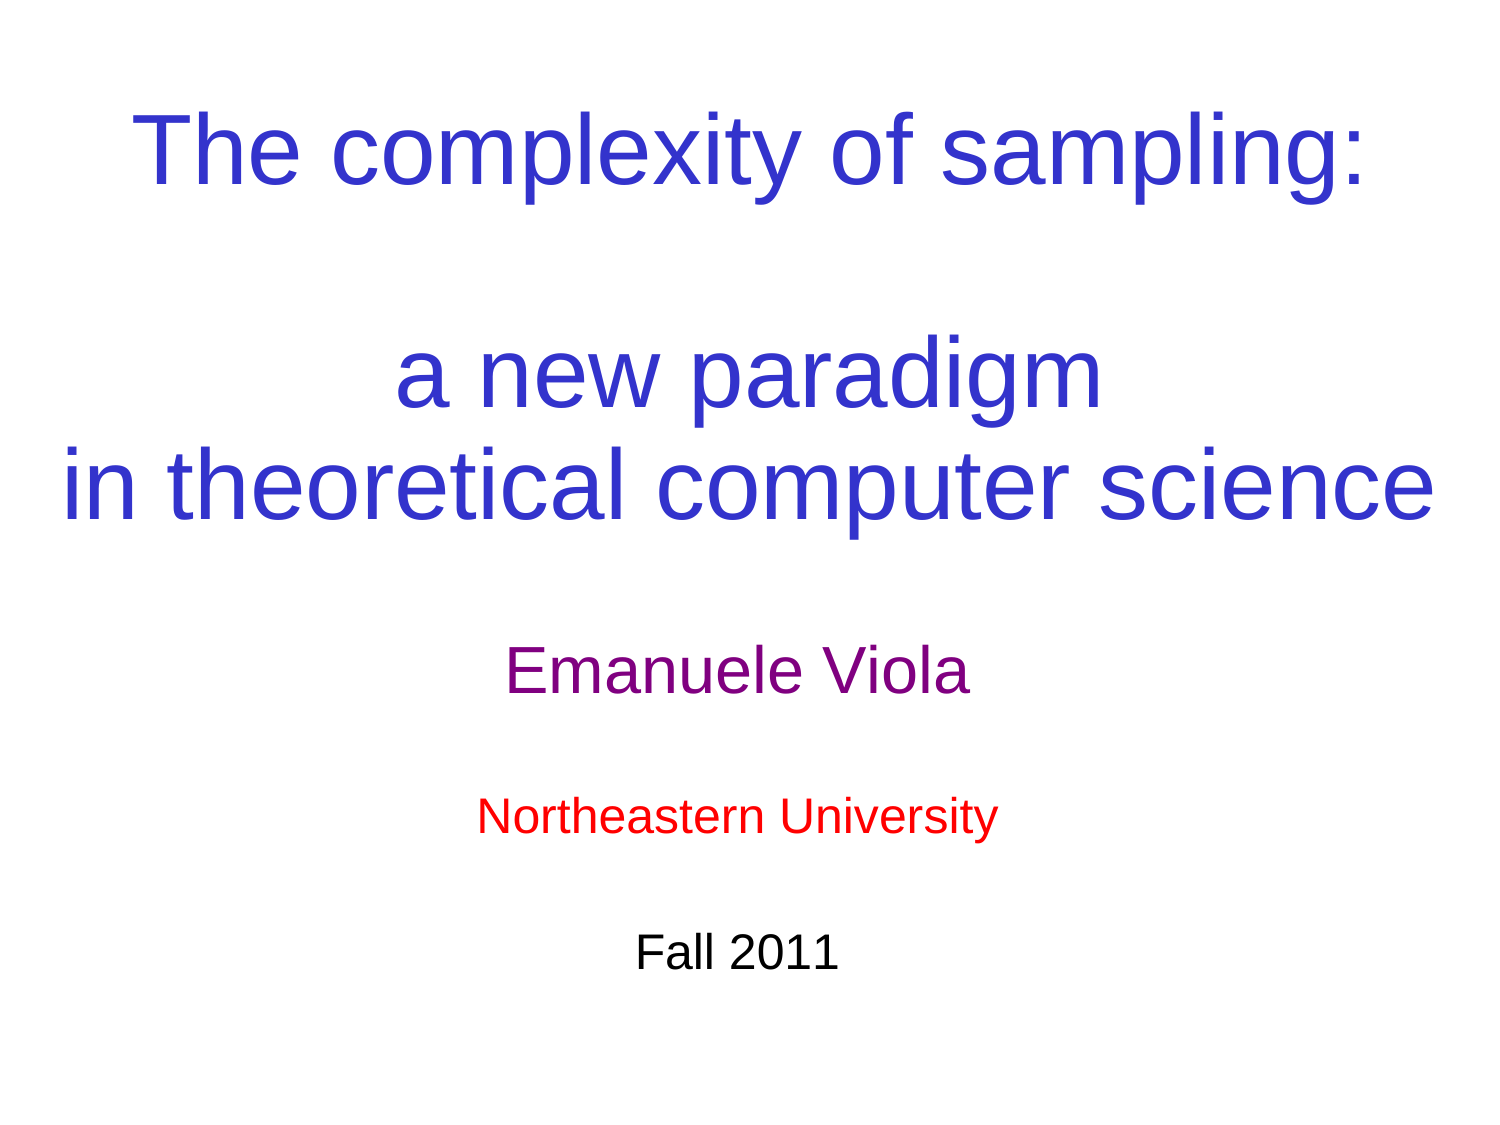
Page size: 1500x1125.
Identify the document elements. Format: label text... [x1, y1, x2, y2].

subtitle Emanuele Viola Northeastern University Fall 2011 [12, 624, 1463, 1051]
title The complexity of sampling: a new paradigm in theoretical computer science [0, 86, 1500, 549]
